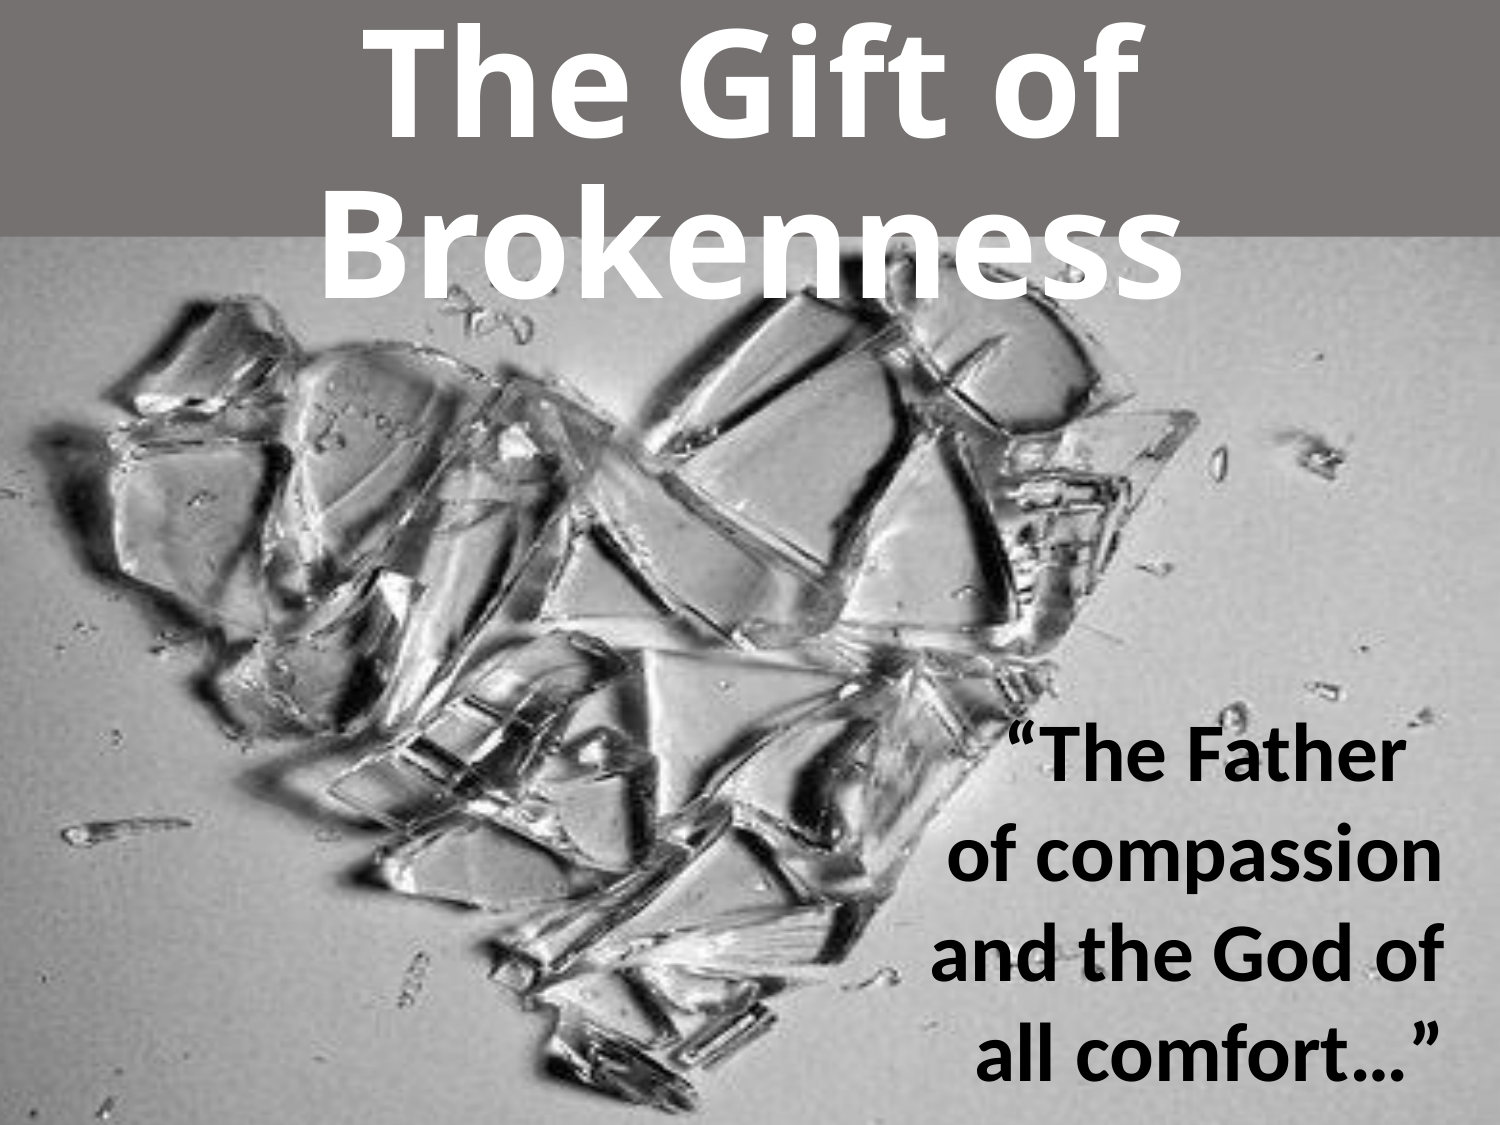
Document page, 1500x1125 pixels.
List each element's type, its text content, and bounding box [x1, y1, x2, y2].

text_box “The Father of compassion and the God of all comfort…” [914, 690, 1484, 1110]
picture [979, 237, 1010, 248]
picture [693, 237, 724, 248]
picture [603, 237, 616, 253]
picture [348, 251, 381, 279]
picture [0, 237, 1500, 1125]
title The Gift of Brokenness [0, 0, 1500, 237]
picture [508, 237, 541, 281]
